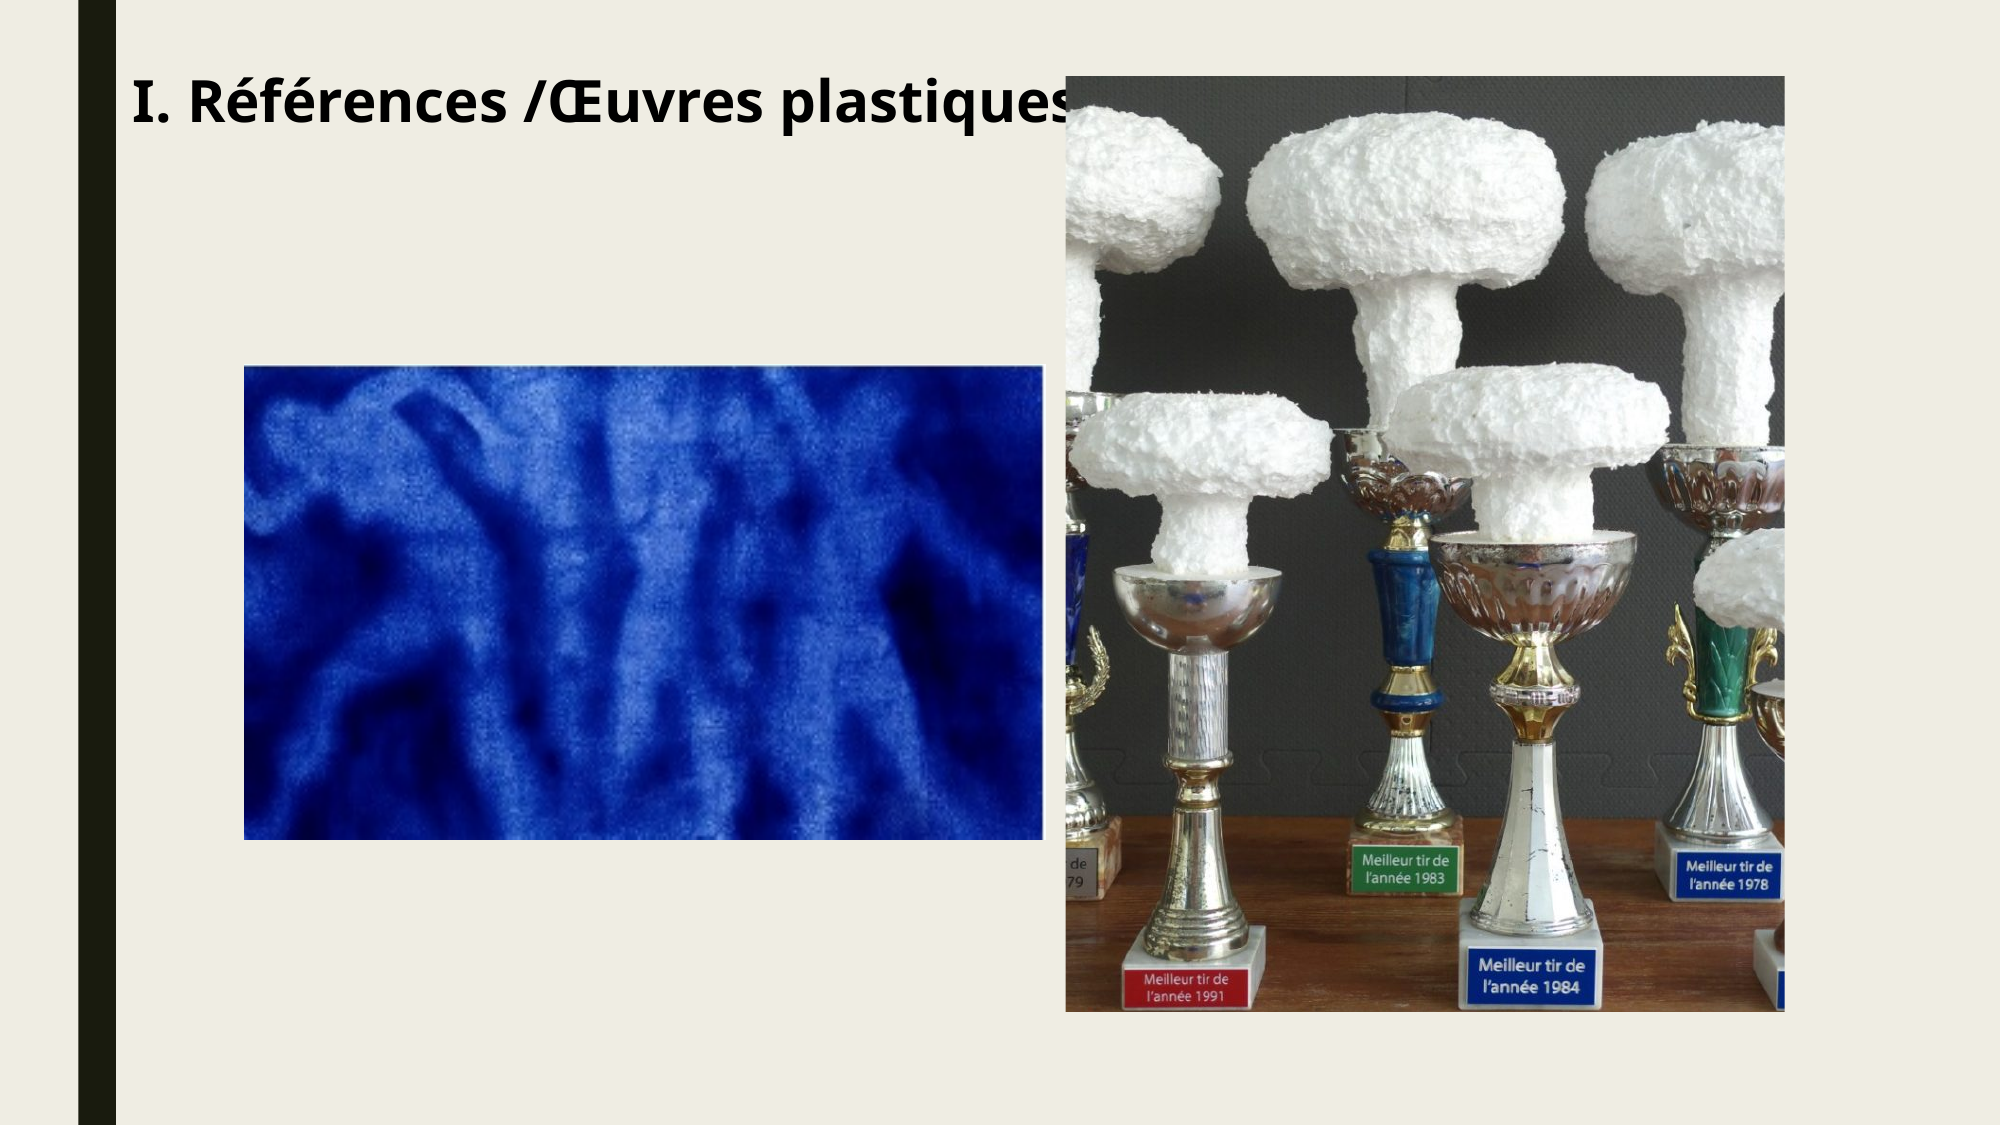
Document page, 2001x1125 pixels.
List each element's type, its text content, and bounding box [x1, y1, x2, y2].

picture [1065, 76, 1785, 1012]
text_box I. Références /Œuvres plastiques [118, 56, 1096, 141]
picture [244, 365, 1046, 840]
